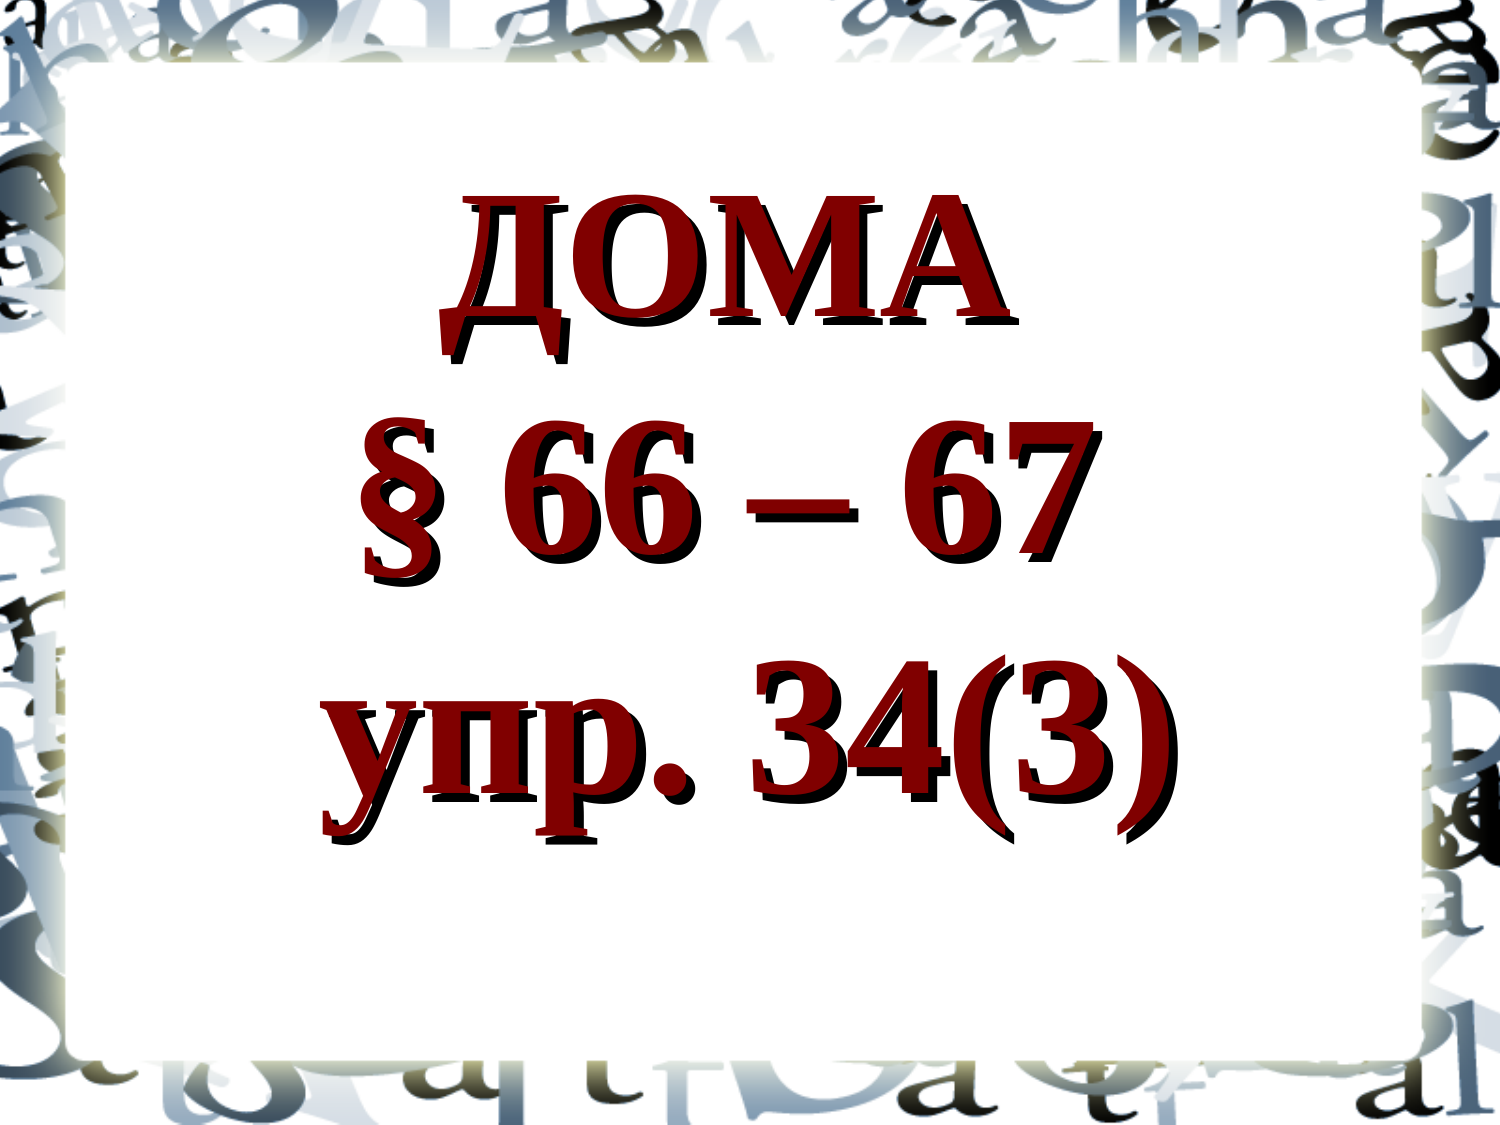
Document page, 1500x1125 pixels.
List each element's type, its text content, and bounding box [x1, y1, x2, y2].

picture [0, 0, 1500, 1125]
text_box ДОМА § 66 – 67 упр. 34(3) [303, 125, 1194, 1082]
